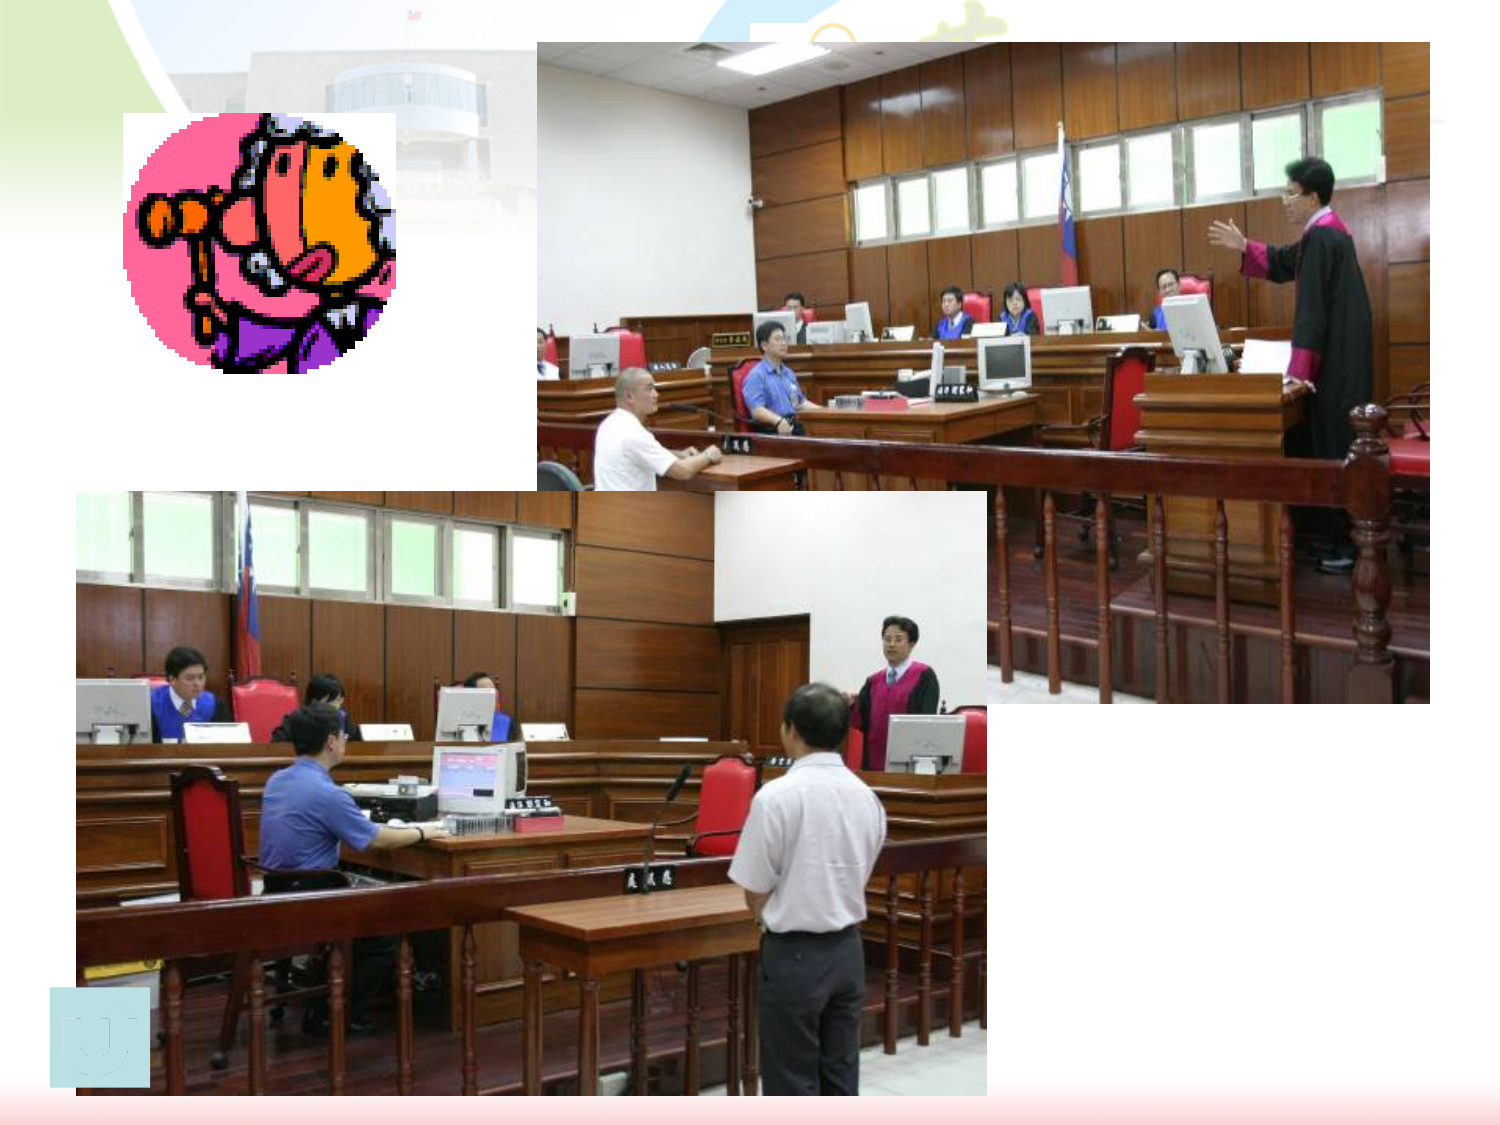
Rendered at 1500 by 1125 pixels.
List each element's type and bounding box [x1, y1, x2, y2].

picture [123, 113, 396, 374]
picture [76, 42, 1430, 1096]
text_box [0, 0, 1500, 1125]
